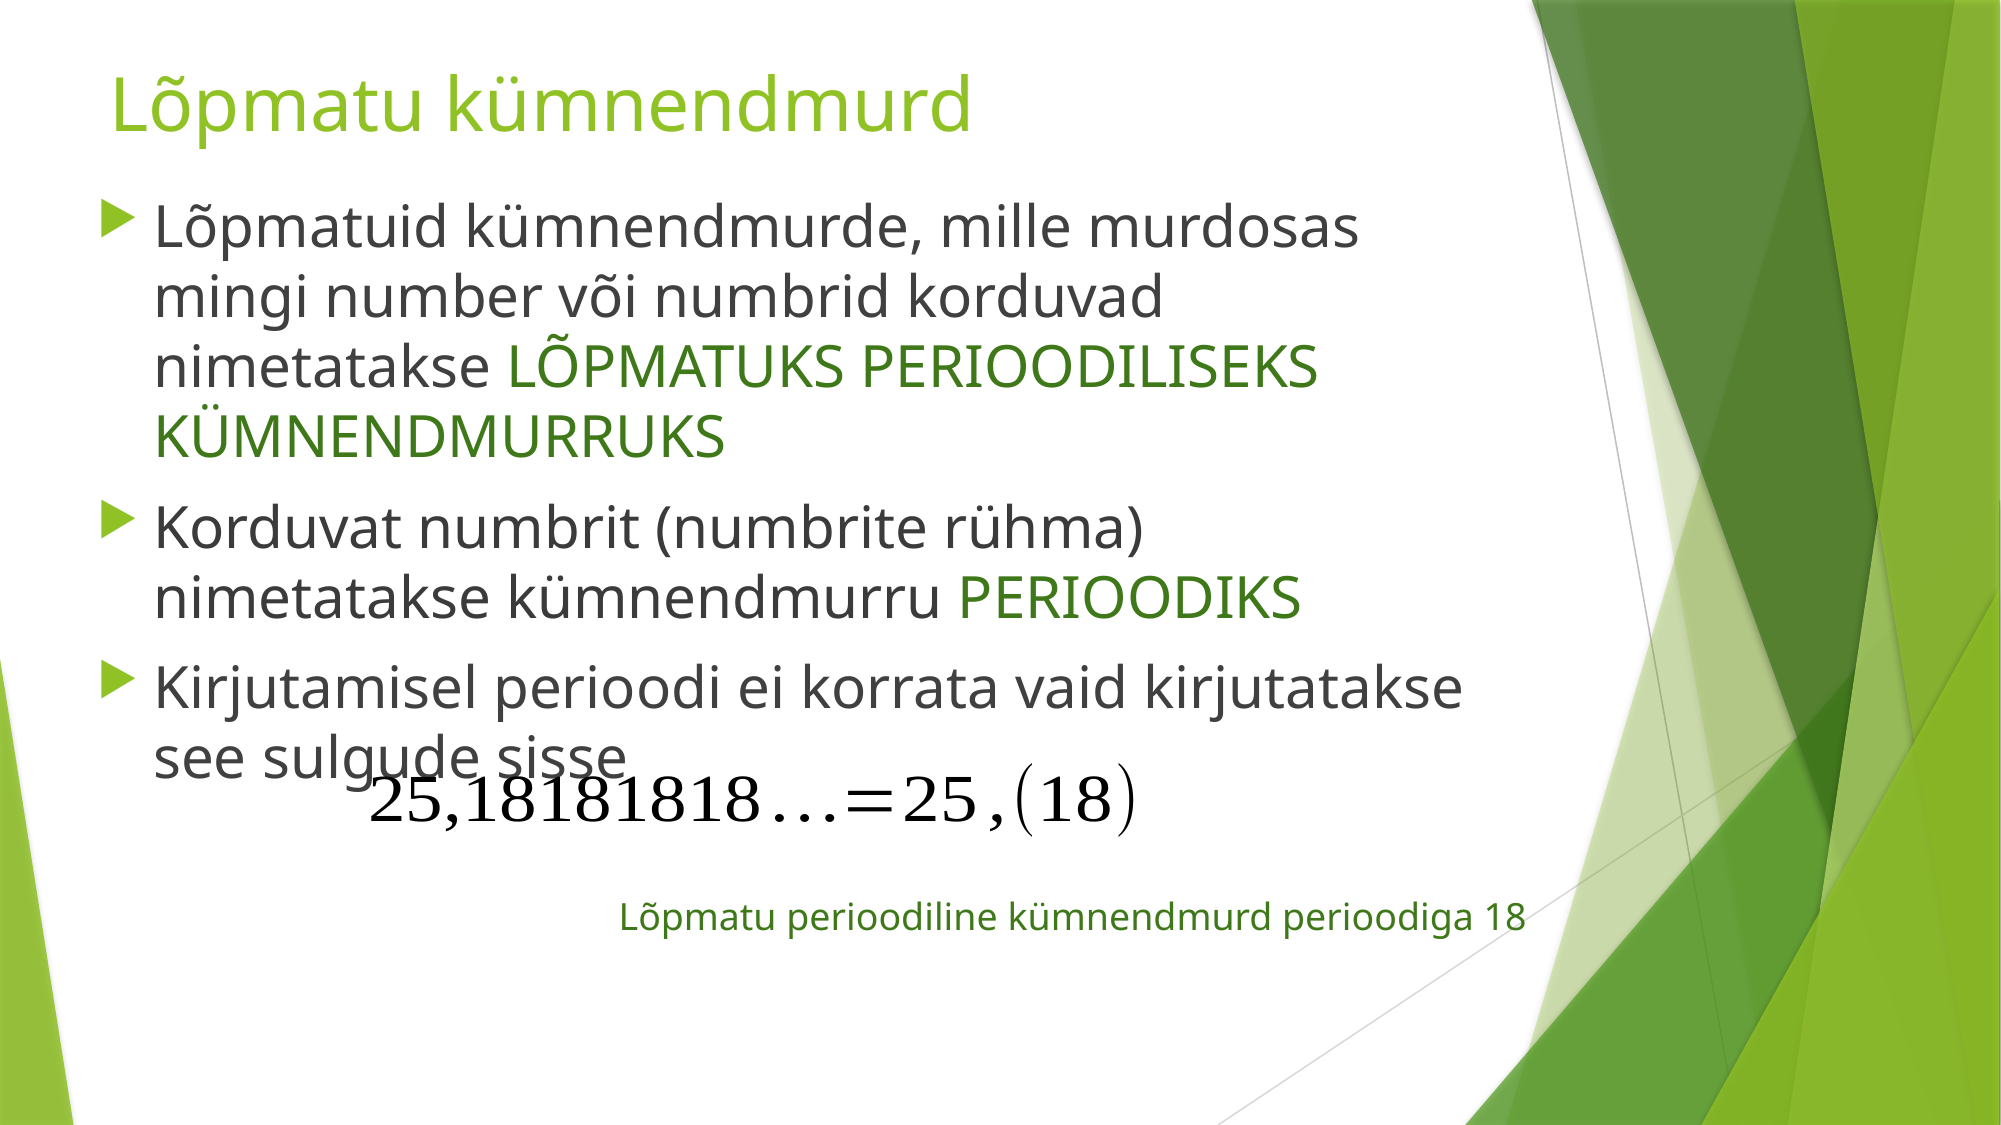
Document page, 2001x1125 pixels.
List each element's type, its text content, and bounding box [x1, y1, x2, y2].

text_box Lõpmatu perioodiline kümnendmurd perioodiga 18 [603, 885, 1542, 946]
list Lõpmatuid kümnendmurde, mille murdosas mingi number või numbrid korduvad nimetatakse LÕPMATUKS PERIOODILISEKS KÜMNENDMURRUKS Korduvat numbrit (numbrite rühma) nimetatakse kümnendmurru PERIOODIKS Kirjutamisel perioodi ei korrata vaid kirjutatakse see sulgude sisse [82, 182, 1505, 814]
title Lõpmatu kümnendmurd [94, 48, 1505, 182]
chart [360, 759, 1148, 841]
